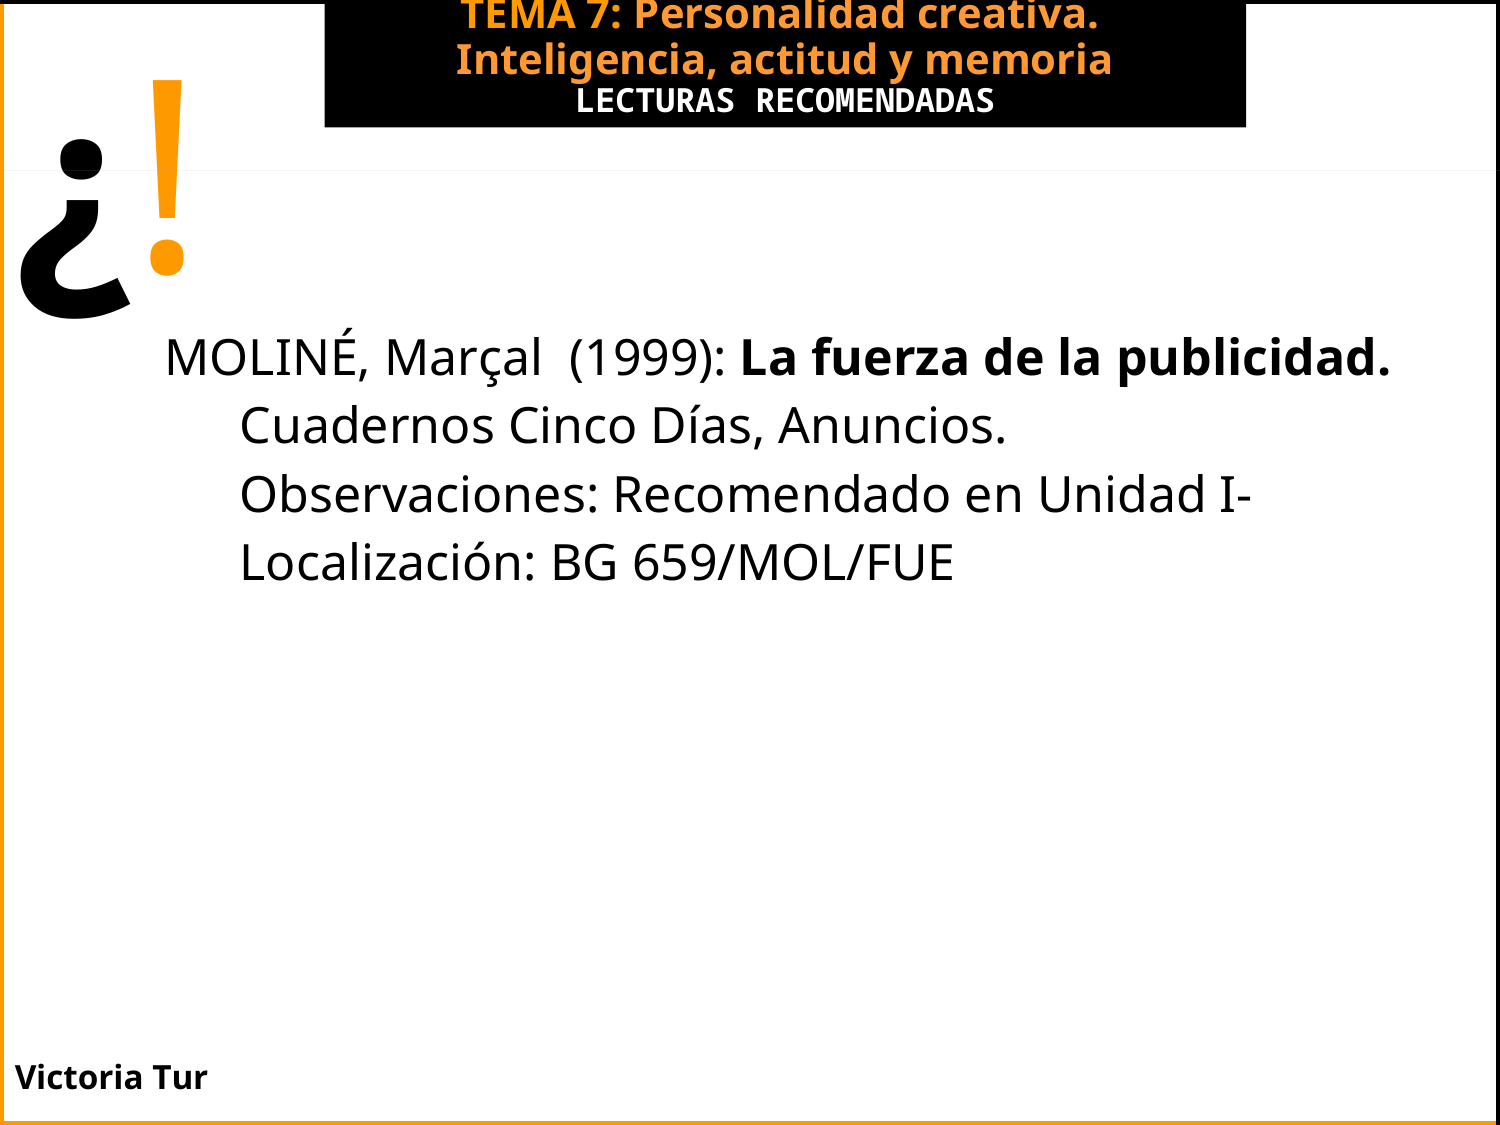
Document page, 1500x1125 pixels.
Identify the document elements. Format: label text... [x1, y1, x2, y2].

list MOLINÉ, Marçal (1999): La fuerza de la publicidad. Cuadernos Cinco Días, Anuncios. Observaciones: Recomendado en Unidad I- Localización: BG 659/MOL/FUE [150, 314, 1436, 1047]
